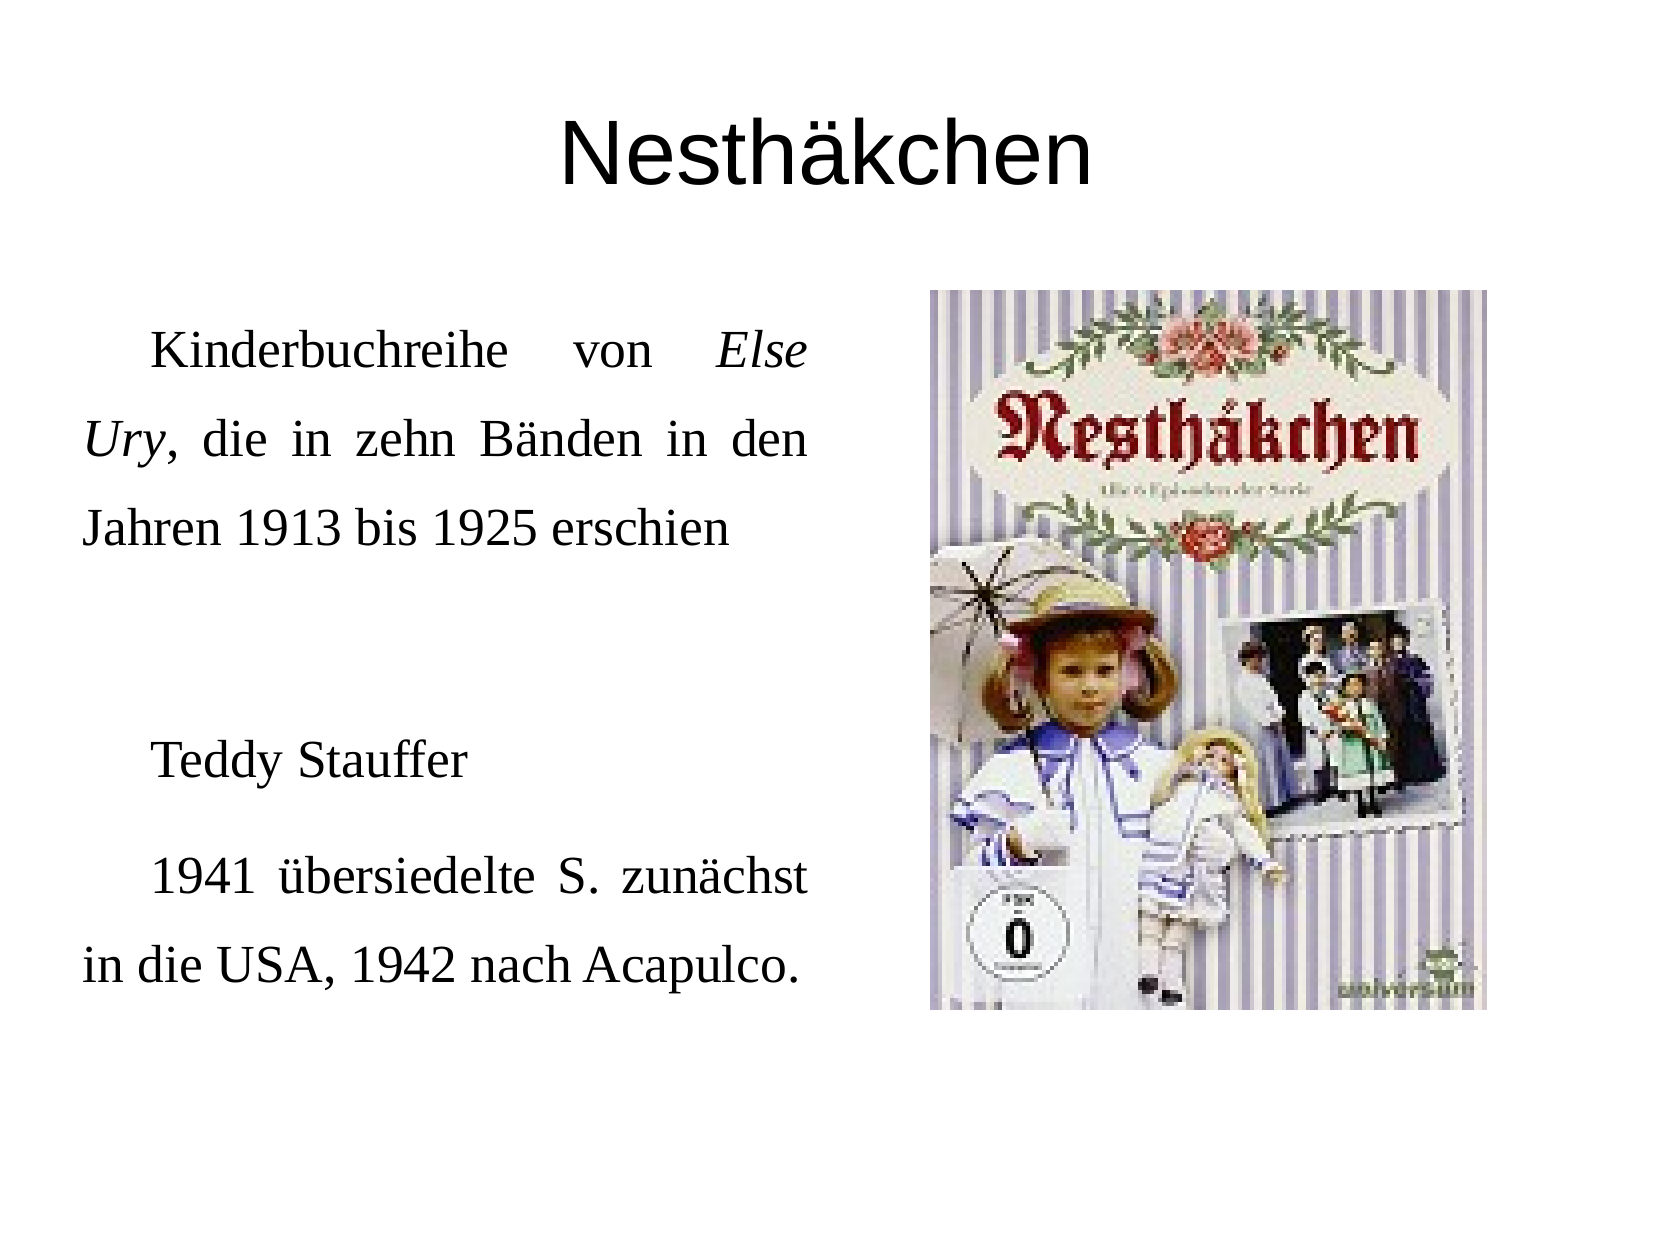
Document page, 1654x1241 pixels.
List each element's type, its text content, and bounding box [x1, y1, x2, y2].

list Kinderbuchreihe von Else Ury, die in zehn Bänden in den Jahren 1913 bis 1925 erschien Teddy Stauffer 1941 übersiedelte S. zunächst in die USA, 1942 nach Acapulco. [82, 290, 809, 1010]
picture [930, 290, 1487, 1010]
title Nesthäkchen [82, 49, 1571, 257]
